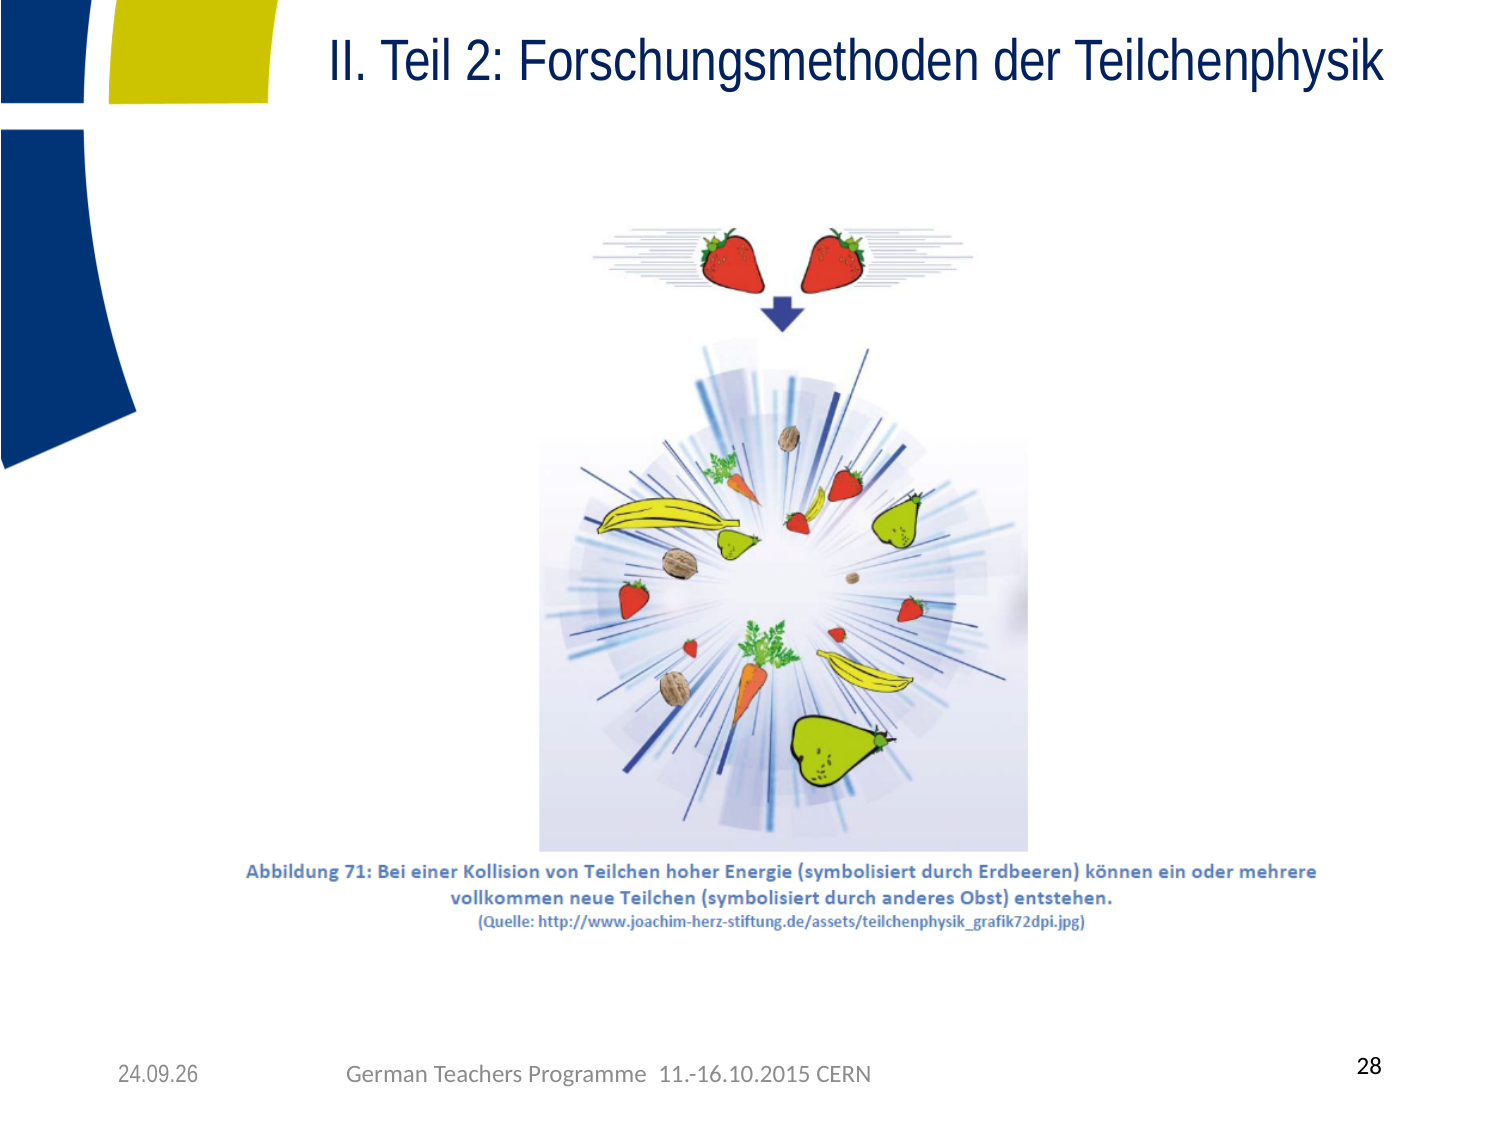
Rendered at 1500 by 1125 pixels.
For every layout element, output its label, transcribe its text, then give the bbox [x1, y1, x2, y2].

picture [0, 0, 1500, 1125]
slide_number 14.10.15 [103, 1042, 290, 1103]
slide_number <Foliennummer> [1059, 1042, 1397, 1103]
title II. Teil 2: Forschungsmethoden der Teilchenphysik [313, 0, 1465, 114]
footer German Teachers Programme 11.-16.10.2015 CERN [330, 1042, 910, 1103]
